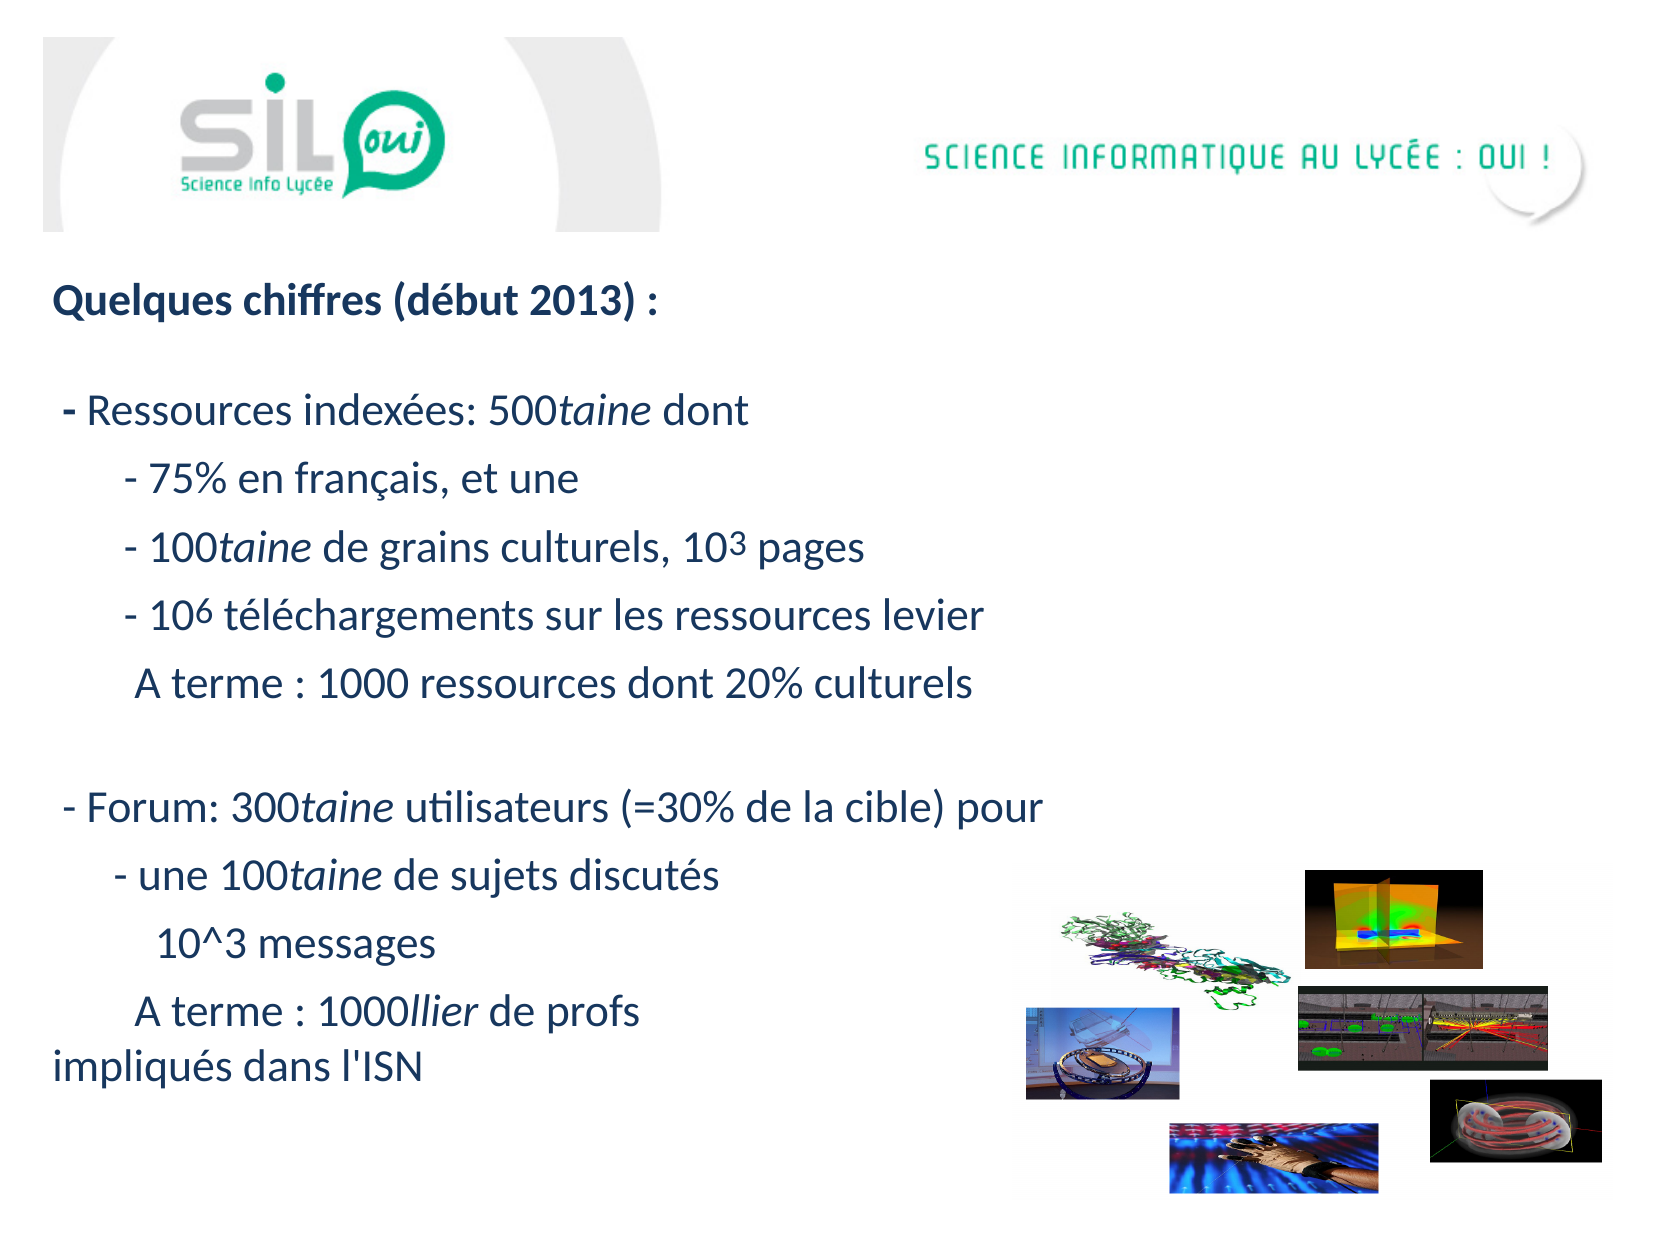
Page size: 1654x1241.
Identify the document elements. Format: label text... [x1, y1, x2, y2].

picture [43, 37, 1613, 232]
list Quelques chiffres (début 2013) : - Ressources indexées: 500taine dont - 75% en français, et une - 100taine de grains culturels, 103 pages - 106 téléchargements sur les ressources levier A terme : 1000 ressources dont 20% culturels - Forum: 300taine utilisateurs (=30% de la cible) pour - une 100taine de sujets discutés 10^3 messages A terme : 1000llier de profs impliqués dans l'ISN [37, 262, 1651, 1088]
picture [1012, 862, 1613, 1201]
